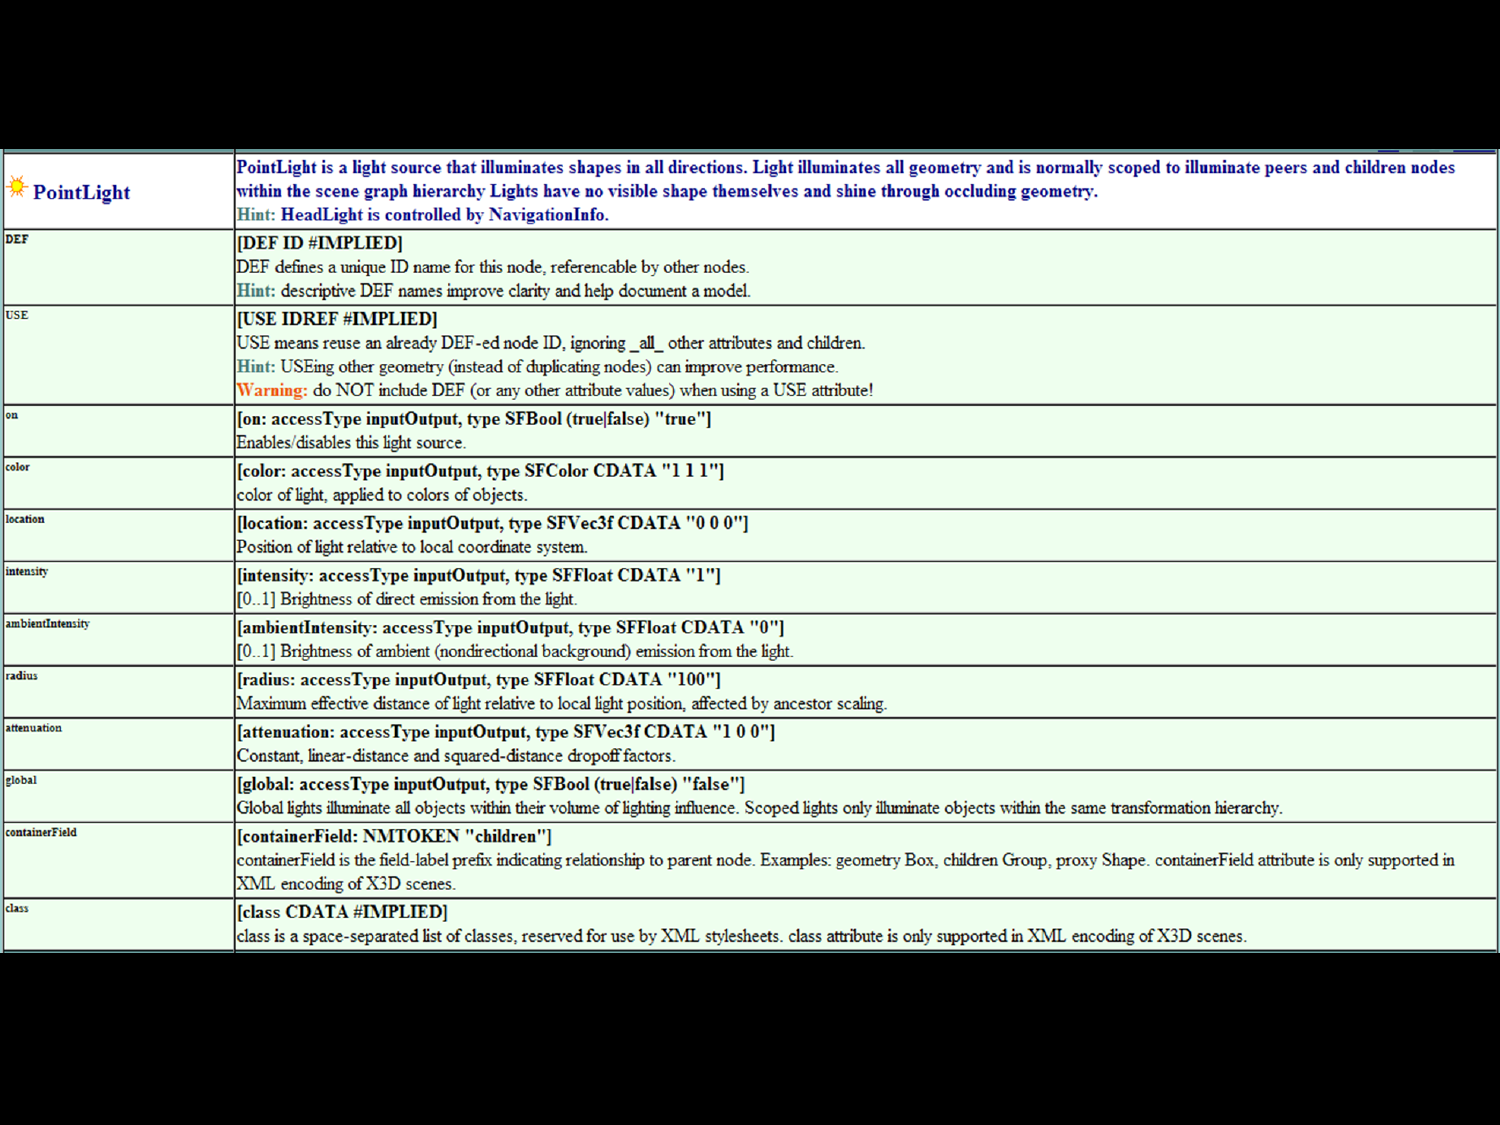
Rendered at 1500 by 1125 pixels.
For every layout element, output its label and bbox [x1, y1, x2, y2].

text_box [0, 953, 1500, 1125]
picture [0, 149, 1500, 953]
text_box [0, 0, 1500, 149]
